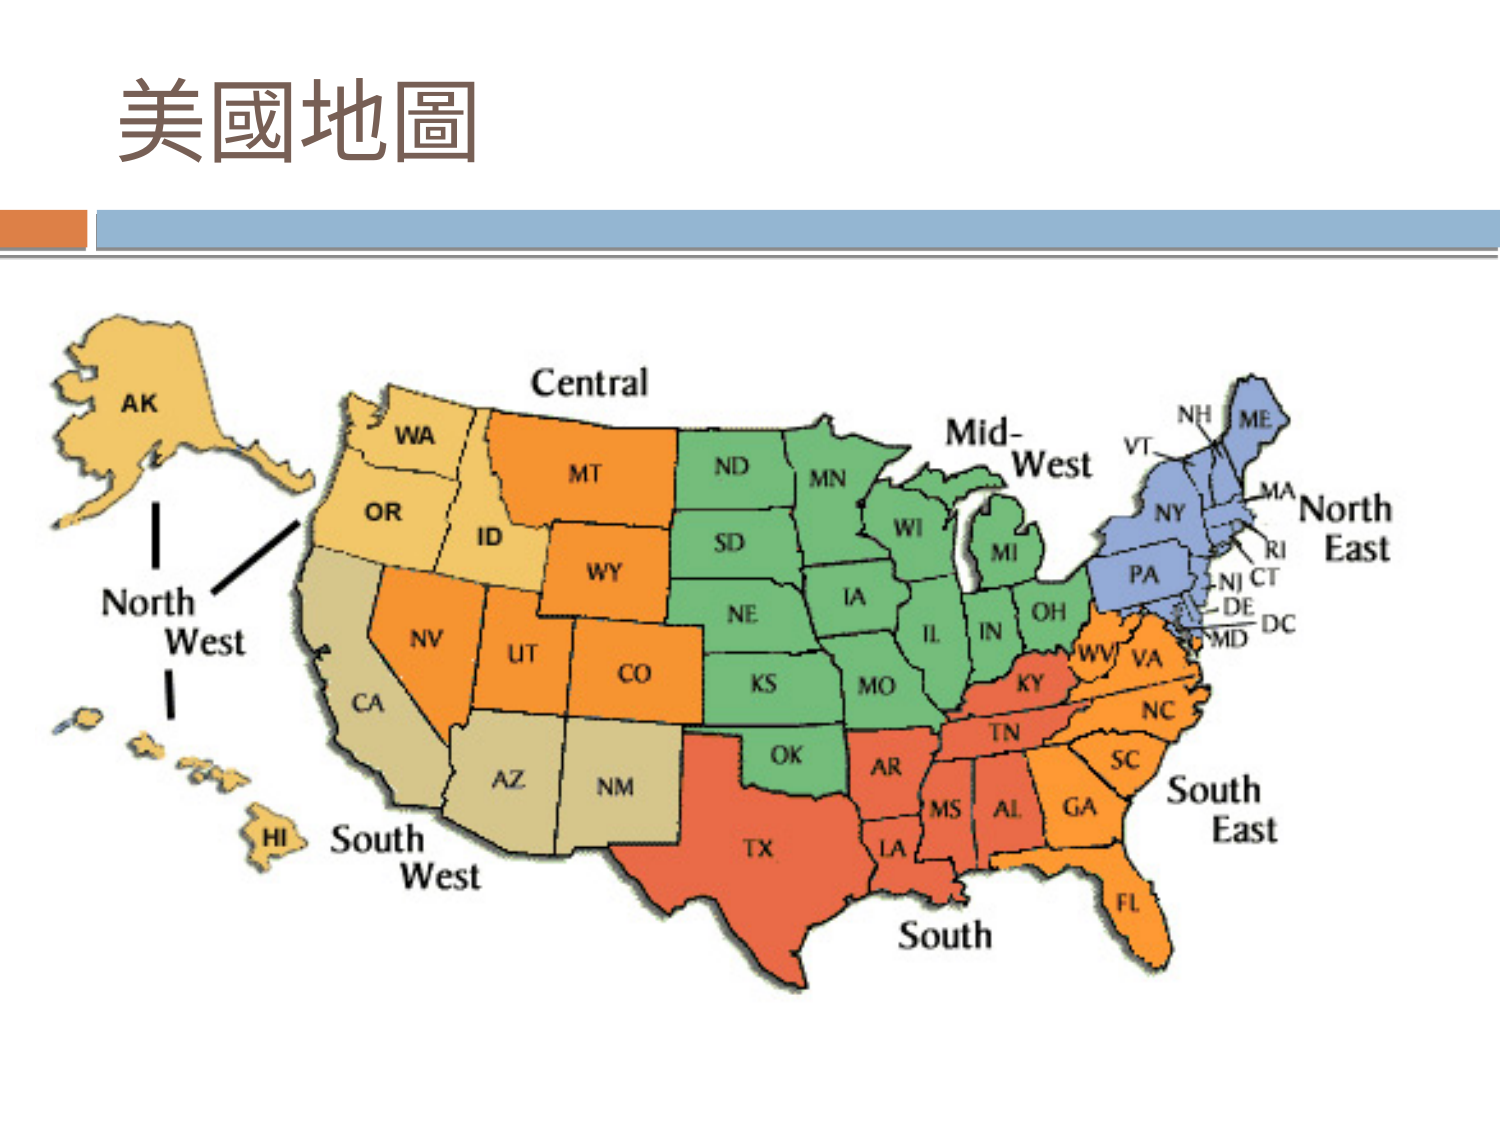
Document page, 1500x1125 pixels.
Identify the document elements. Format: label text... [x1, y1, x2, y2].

title 美國地圖 [100, 37, 1438, 200]
chart [35, 292, 1442, 1032]
